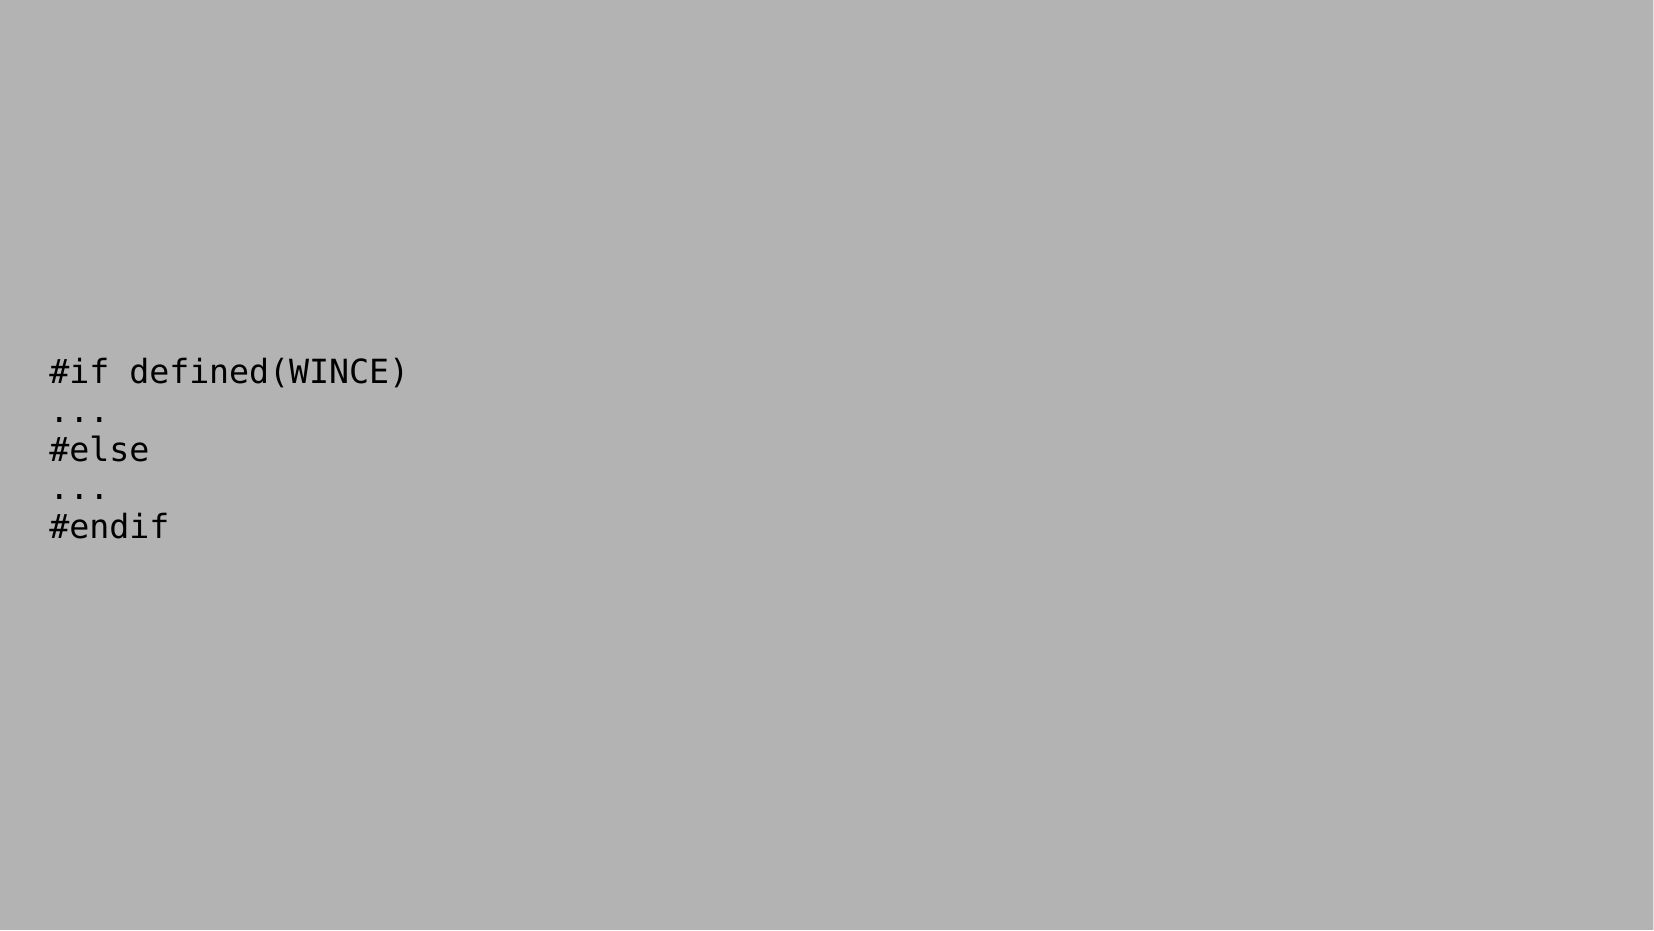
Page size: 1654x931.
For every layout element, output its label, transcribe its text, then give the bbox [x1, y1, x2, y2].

subtitle #if defined(WINCE) ... #else ... #endif [49, 37, 1613, 901]
